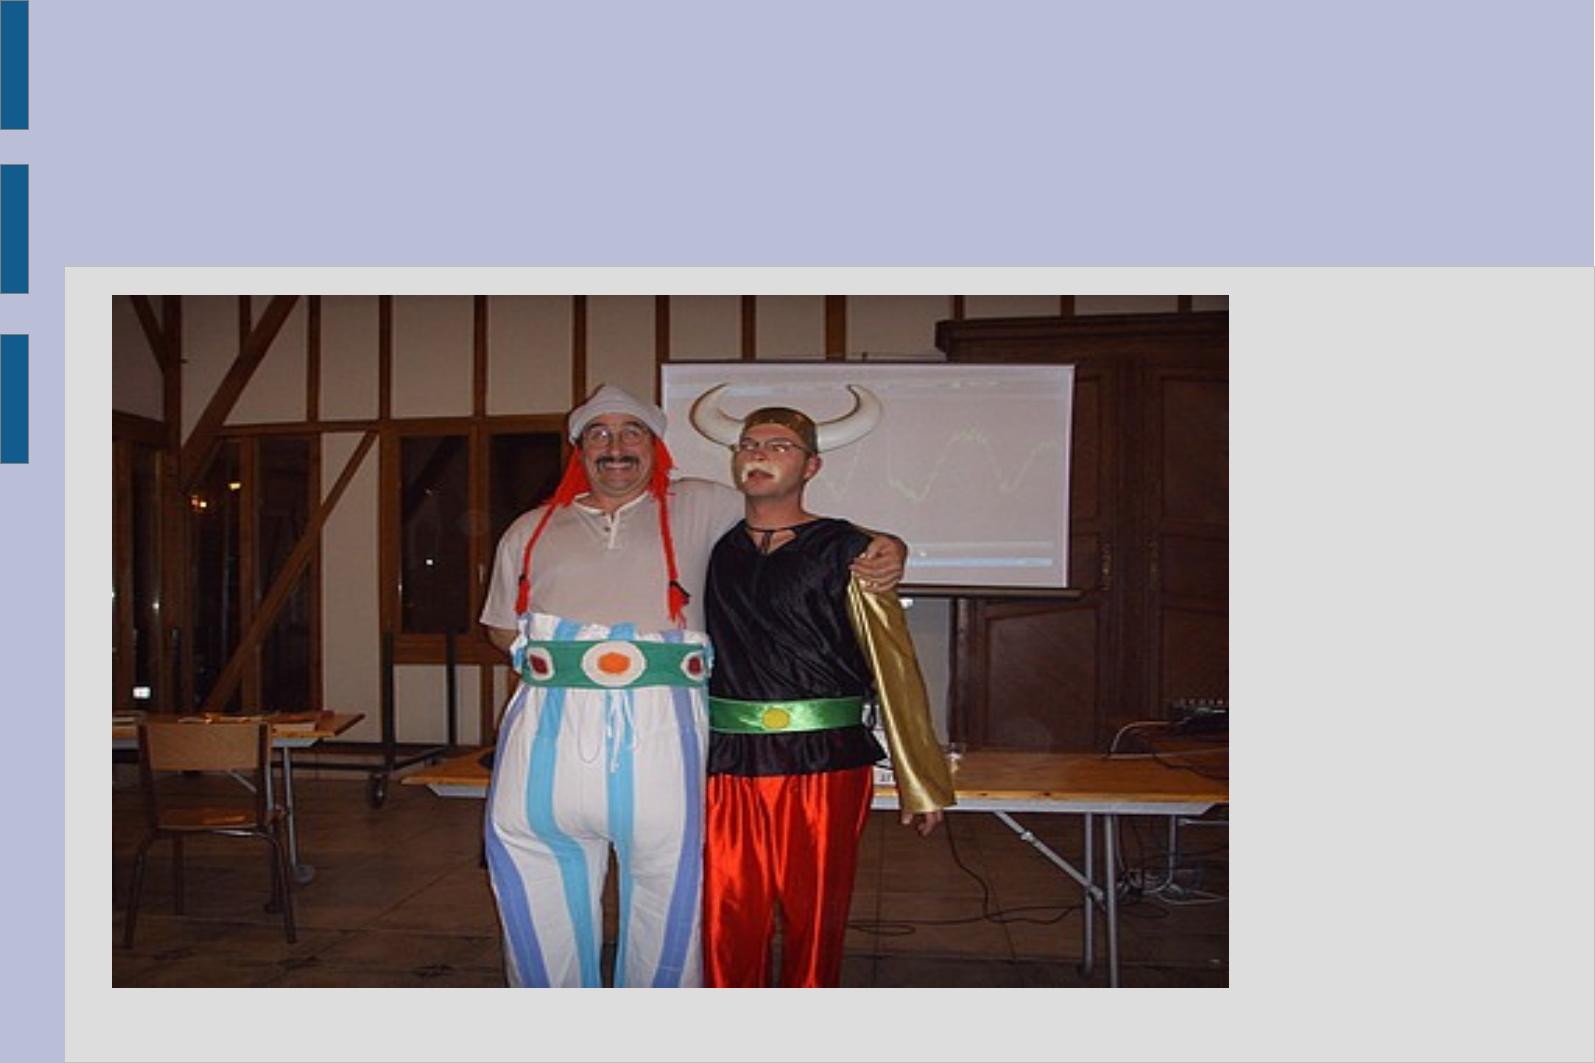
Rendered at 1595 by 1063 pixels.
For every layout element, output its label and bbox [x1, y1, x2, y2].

picture [112, 295, 1229, 988]
